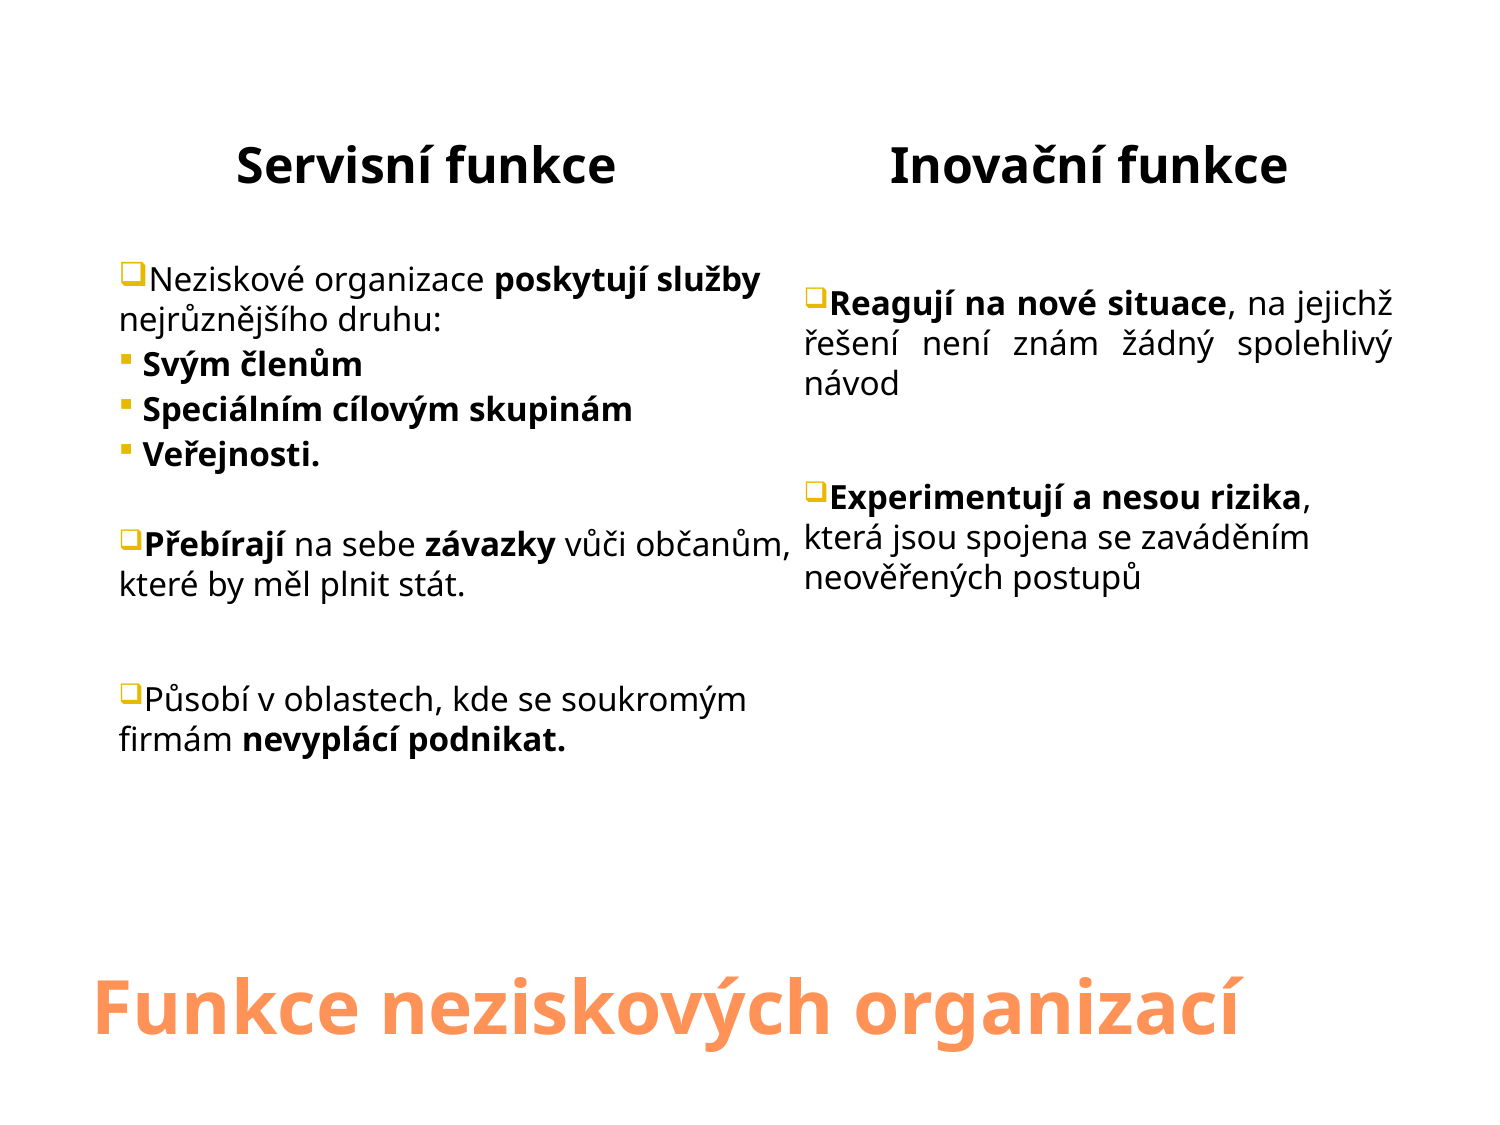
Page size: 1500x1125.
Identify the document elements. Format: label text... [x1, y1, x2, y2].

list Reagují na nové situace, na jejichž řešení není znám žádný spolehlivý návod Experimentují a nesou rizika, která jsou spojena se zaváděním neověřených postupů [773, 267, 1409, 894]
list Neziskové organizace poskytují služby nejrůznějšího druhu: Svým členům Speciálním cílovým skupinám Veřejnosti. Přebírají na sebe závazky vůči občanům, které by měl plnit stát. Působí v oblastech, kde se soukromým firmám nevyplácí podnikat. [88, 243, 857, 870]
title Funkce neziskových organizací [76, 952, 1425, 1047]
list Servisní funkce [99, 95, 745, 225]
list Inovační funkce [763, 95, 1409, 225]
